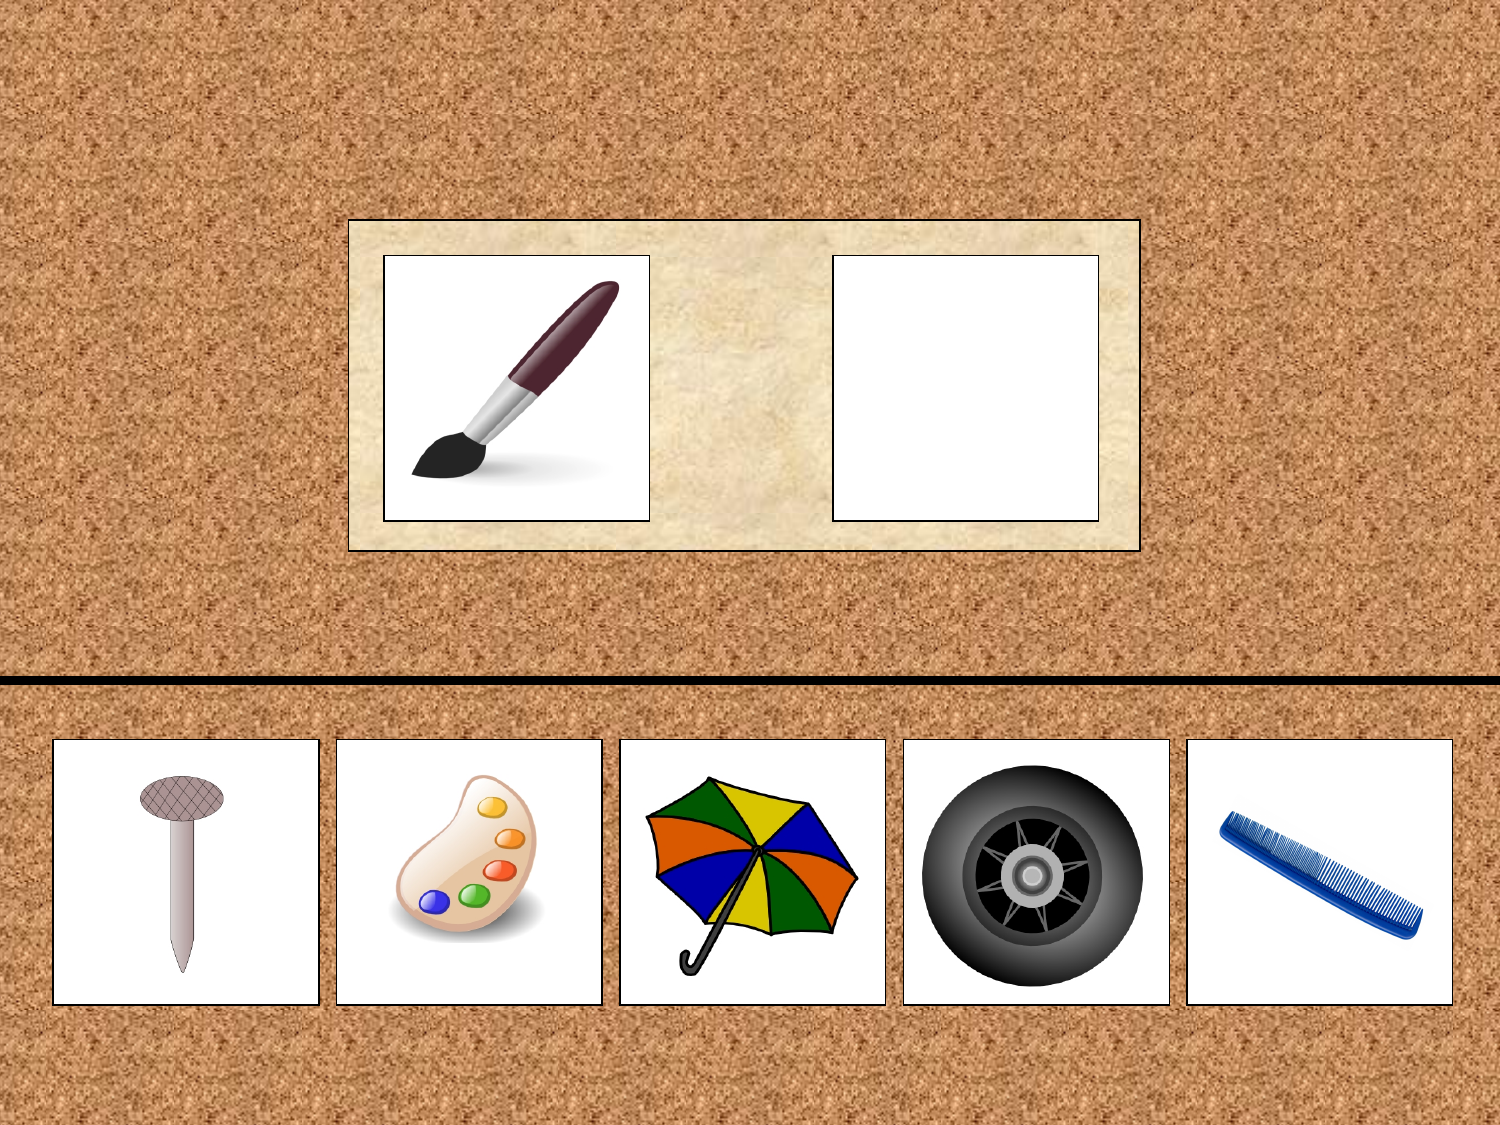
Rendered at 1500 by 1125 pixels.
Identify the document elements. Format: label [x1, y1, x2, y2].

picture [0, 0, 1500, 676]
text_box [619, 739, 886, 1006]
text_box [903, 739, 1170, 1006]
text_box [348, 219, 1140, 551]
picture [0, 685, 1500, 1125]
text_box [1186, 739, 1453, 1006]
text_box [336, 739, 603, 1006]
text_box [52, 739, 319, 1006]
